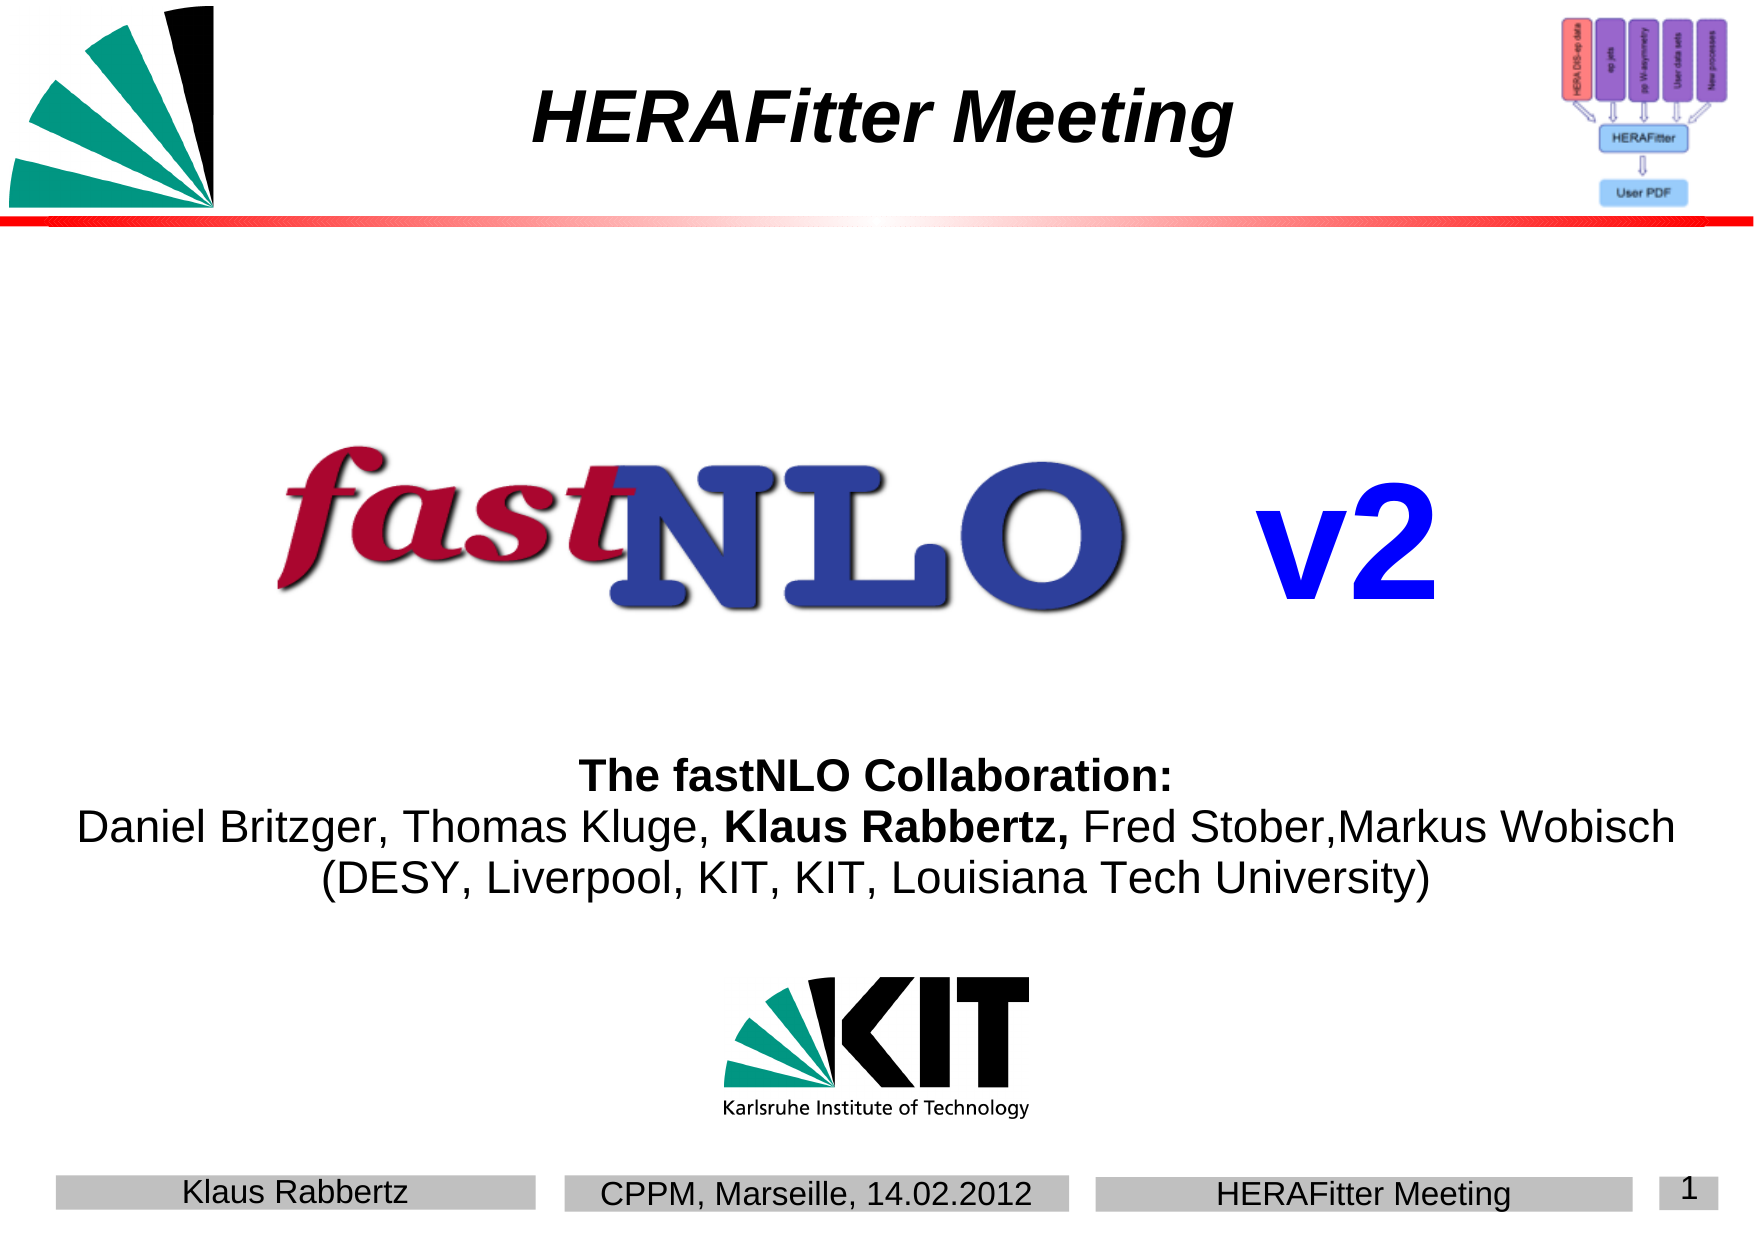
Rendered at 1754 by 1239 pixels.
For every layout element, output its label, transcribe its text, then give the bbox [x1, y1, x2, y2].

picture [724, 977, 1029, 1119]
text_box The fastNLO Collaboration: Daniel Britzger, Thomas Kluge, Klaus Rabbertz, Fred Stober,Markus Wobisch (DESY, Liverpool, KIT, KIT, Louisiana Tech University) [64, 744, 1689, 910]
text_box v2 [1243, 442, 1503, 641]
title HERAFitter Meeting [263, 27, 1505, 207]
picture [1552, 15, 1736, 211]
picture [250, 433, 1149, 618]
picture [9, 6, 214, 210]
